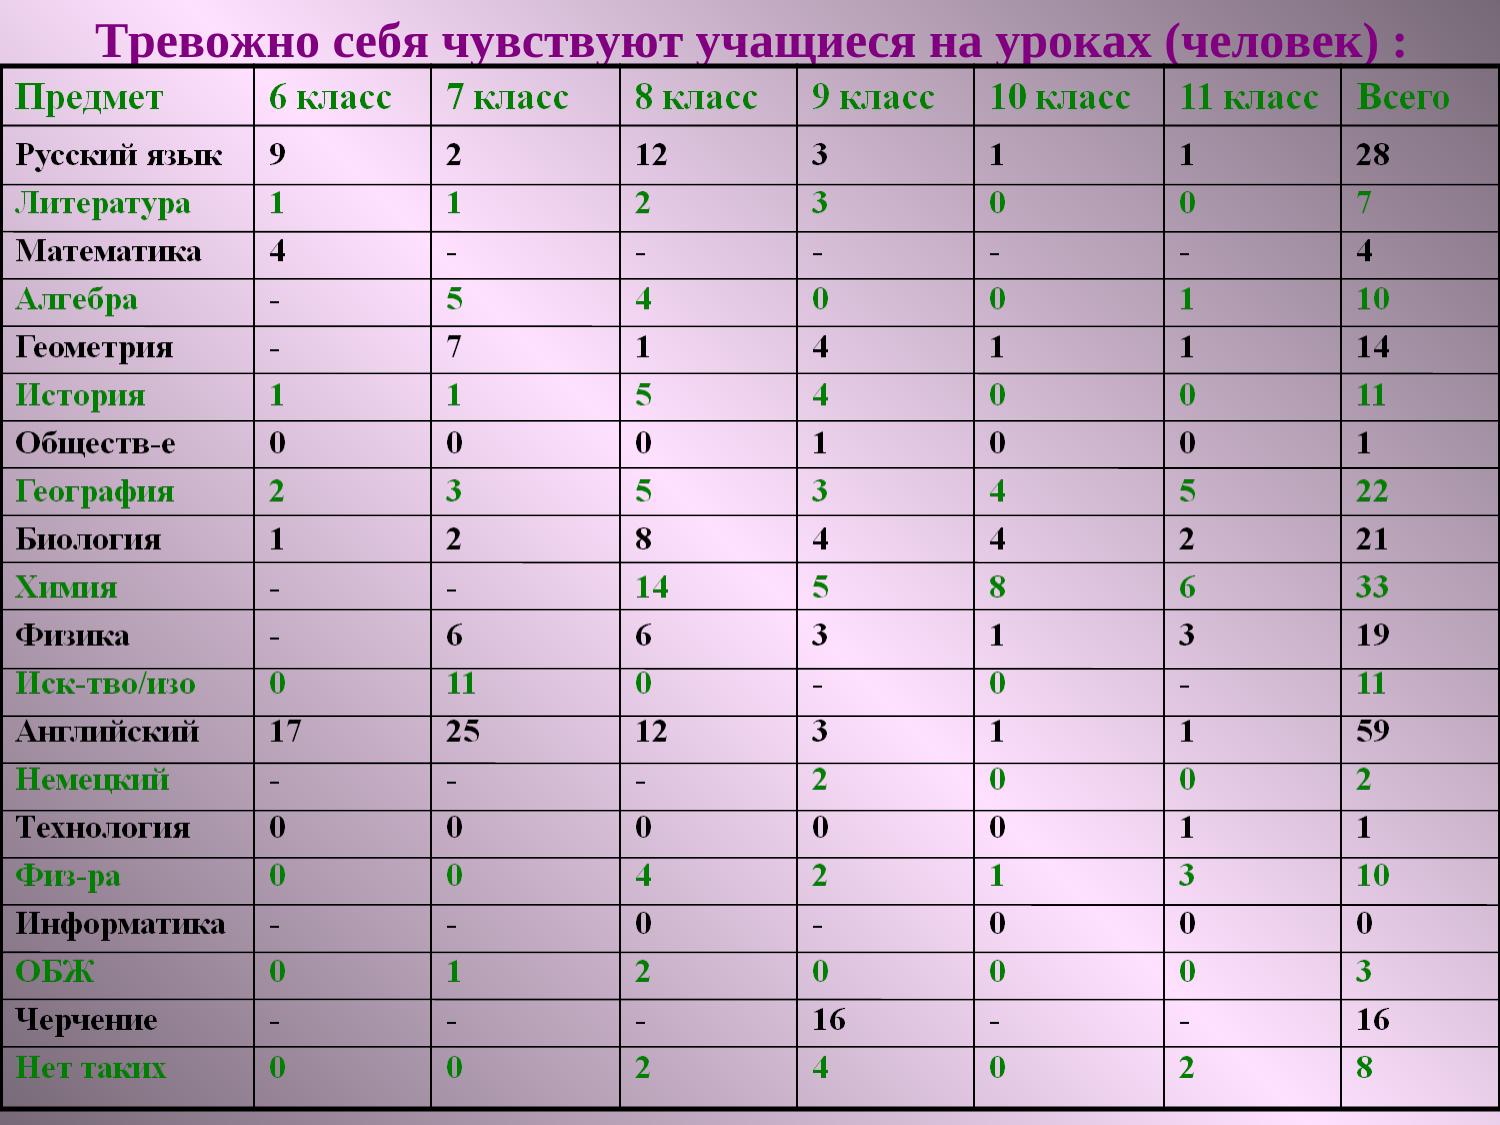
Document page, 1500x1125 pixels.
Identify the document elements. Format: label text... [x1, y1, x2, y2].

picture [0, 375, 1500, 420]
picture [0, 186, 1500, 231]
picture [0, 670, 1500, 715]
picture [0, 1001, 1500, 1046]
picture [0, 611, 1500, 668]
picture [0, 469, 1500, 514]
picture [0, 1048, 1500, 1120]
picture [0, 233, 1500, 278]
picture [0, 859, 1500, 904]
title Тревожно себя чувствуют учащиеся на уроках (человек) : [76, 0, 1427, 53]
picture [0, 717, 1500, 762]
picture [0, 564, 1500, 608]
picture [0, 954, 1500, 998]
picture [0, 812, 1500, 857]
picture [0, 53, 1500, 183]
picture [0, 764, 1500, 809]
picture [0, 517, 1500, 561]
picture [0, 422, 1500, 467]
picture [0, 280, 1500, 325]
picture [0, 906, 1500, 951]
picture [0, 327, 1500, 372]
